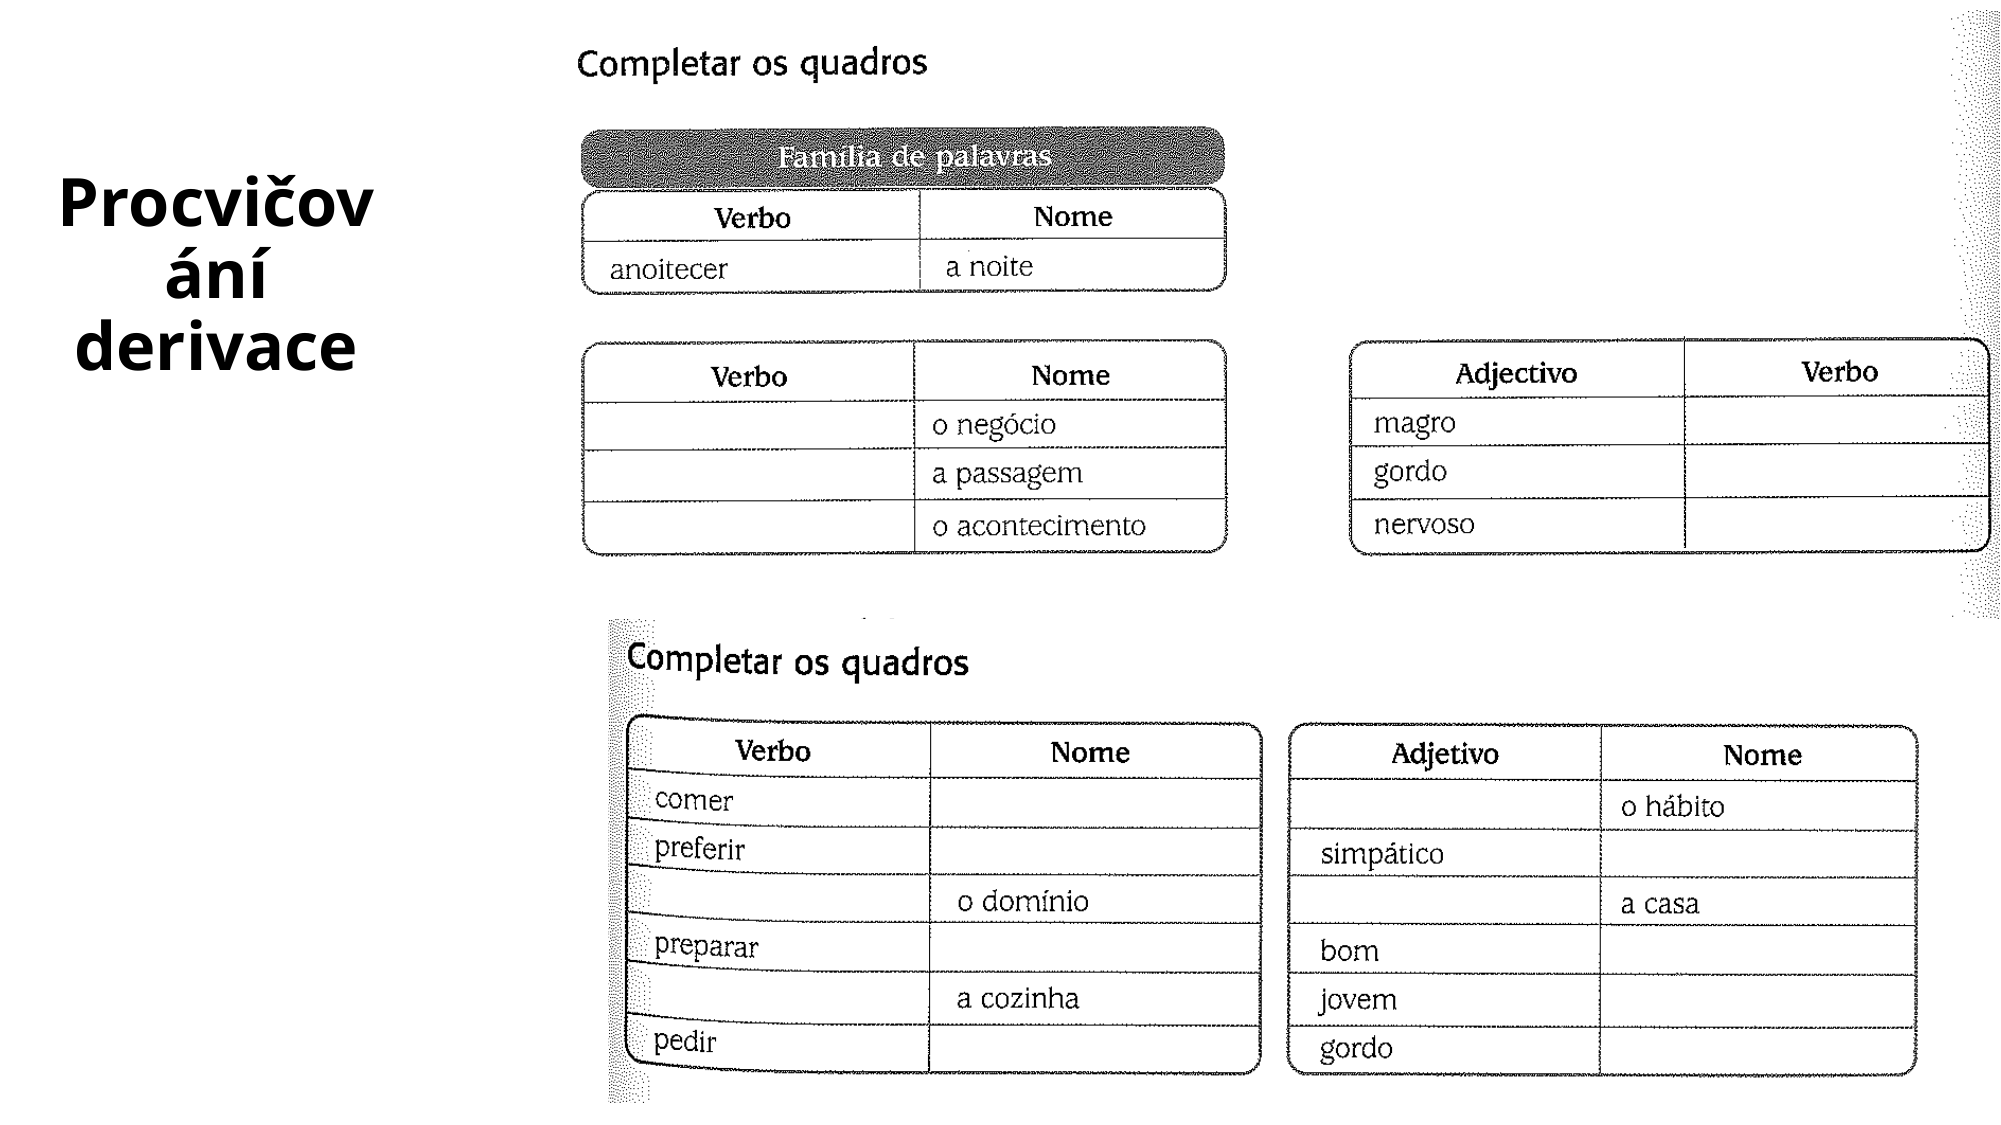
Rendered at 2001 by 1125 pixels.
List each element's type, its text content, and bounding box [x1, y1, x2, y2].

picture [505, 10, 2000, 1103]
title Procvičování derivace [32, 59, 401, 494]
